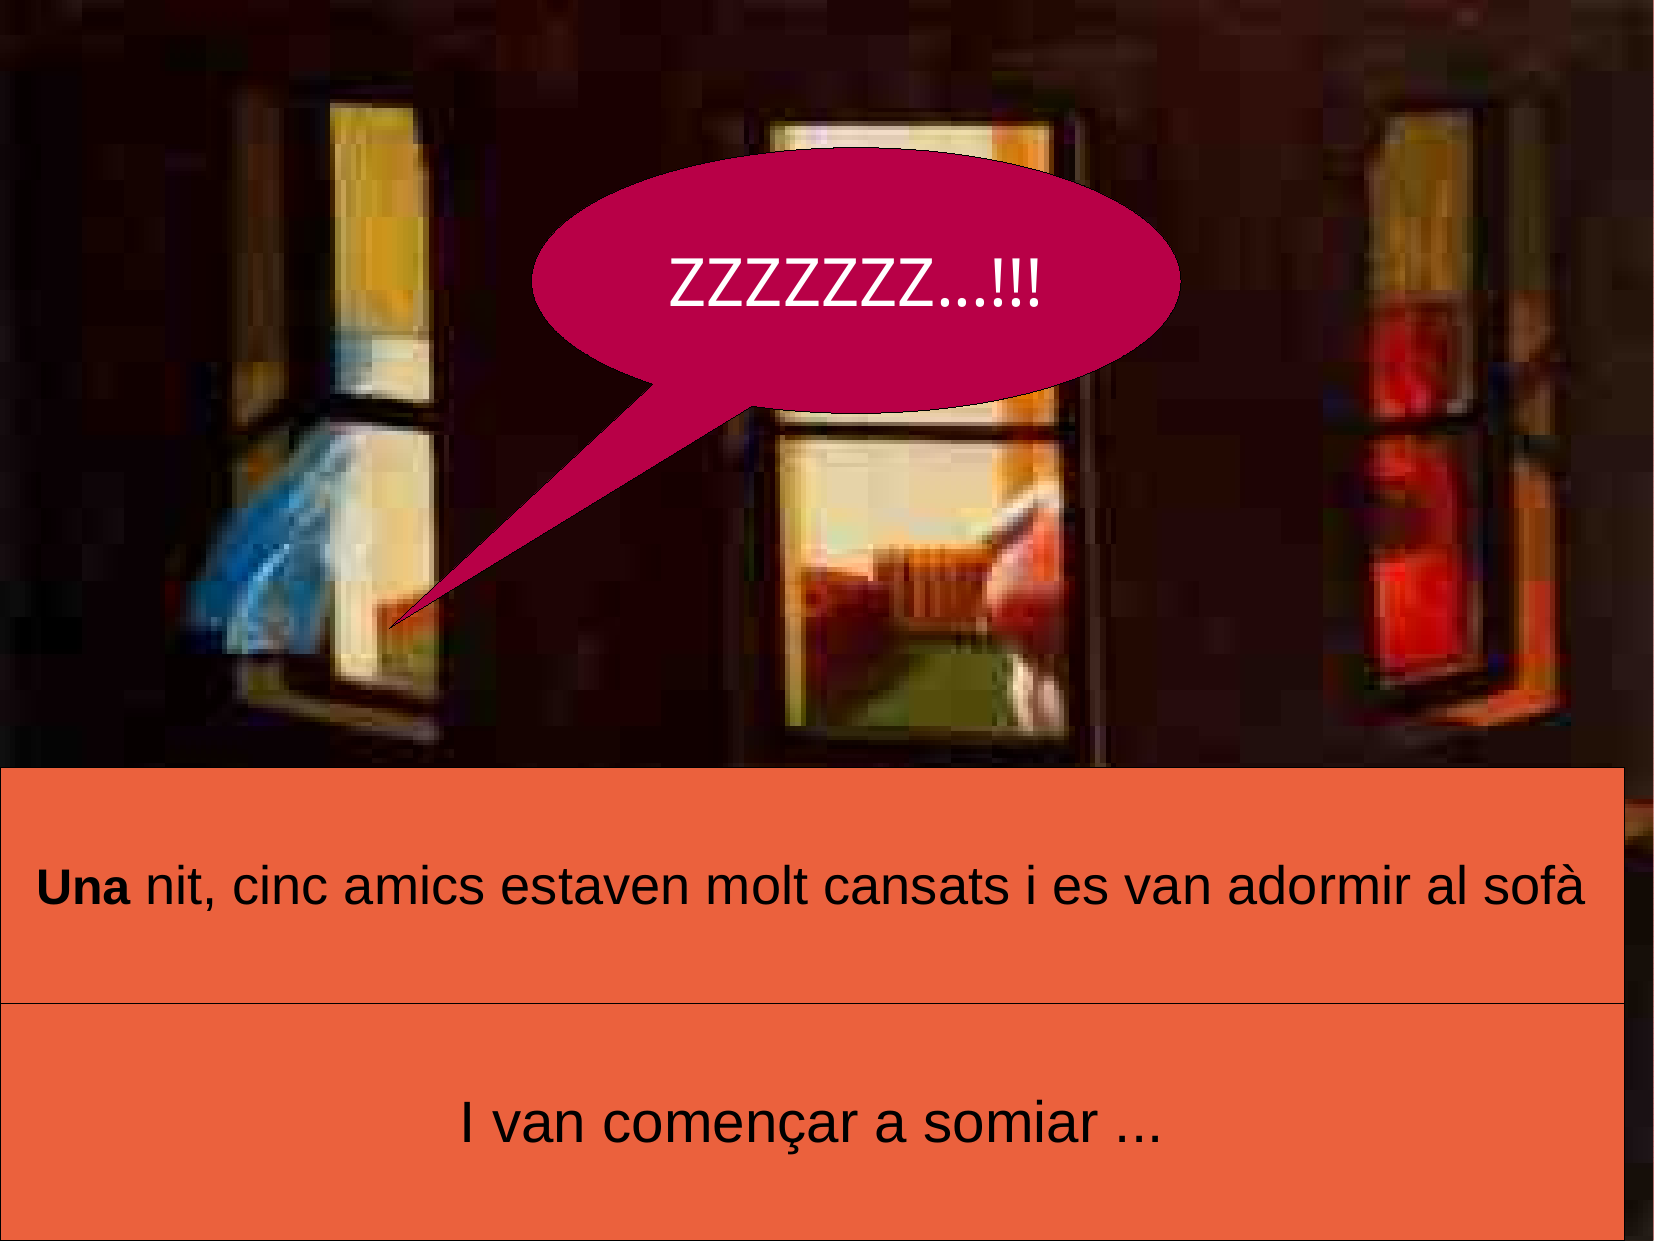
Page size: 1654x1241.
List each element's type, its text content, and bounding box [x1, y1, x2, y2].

text_box Una nit, cinc amics estaven molt cansats i es van adormir al sofà [0, 767, 1625, 1003]
text_box ZZZZZZZ...!!! [389, 147, 1182, 629]
picture [0, 0, 1654, 1241]
text_box I van començar a somiar ... [0, 1003, 1625, 1241]
